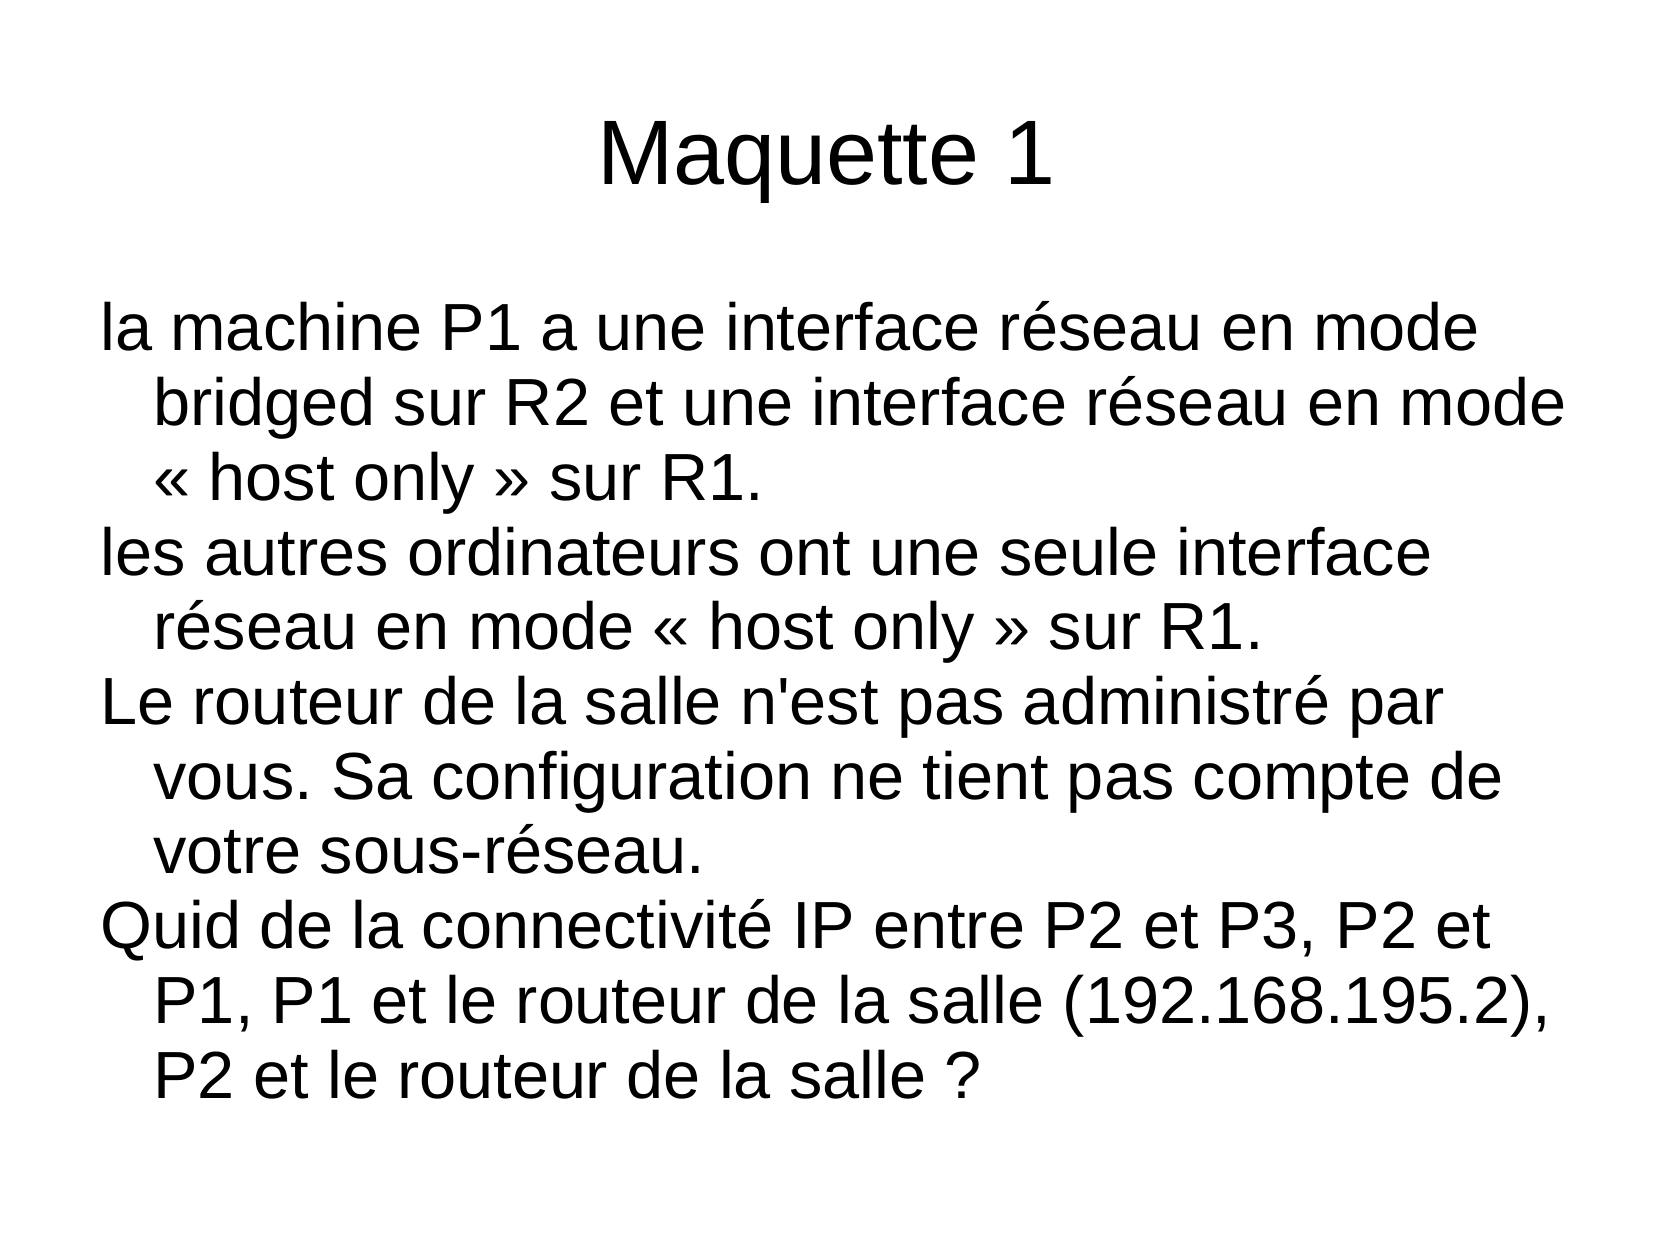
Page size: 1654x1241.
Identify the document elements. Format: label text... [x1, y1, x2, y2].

list la machine P1 a une interface réseau en mode bridged sur R2 et une interface réseau en mode « host only » sur R1. les autres ordinateurs ont une seule interface réseau en mode « host only » sur R1. Le routeur de la salle n'est pas administré par vous. Sa configuration ne tient pas compte de votre sous-réseau. Quid de la connectivité IP entre P2 et P3, P2 et P1, P1 et le routeur de la salle (192.168.195.2), P2 et le routeur de la salle ? [82, 290, 1571, 1204]
title Maquette 1 [82, 49, 1571, 257]
